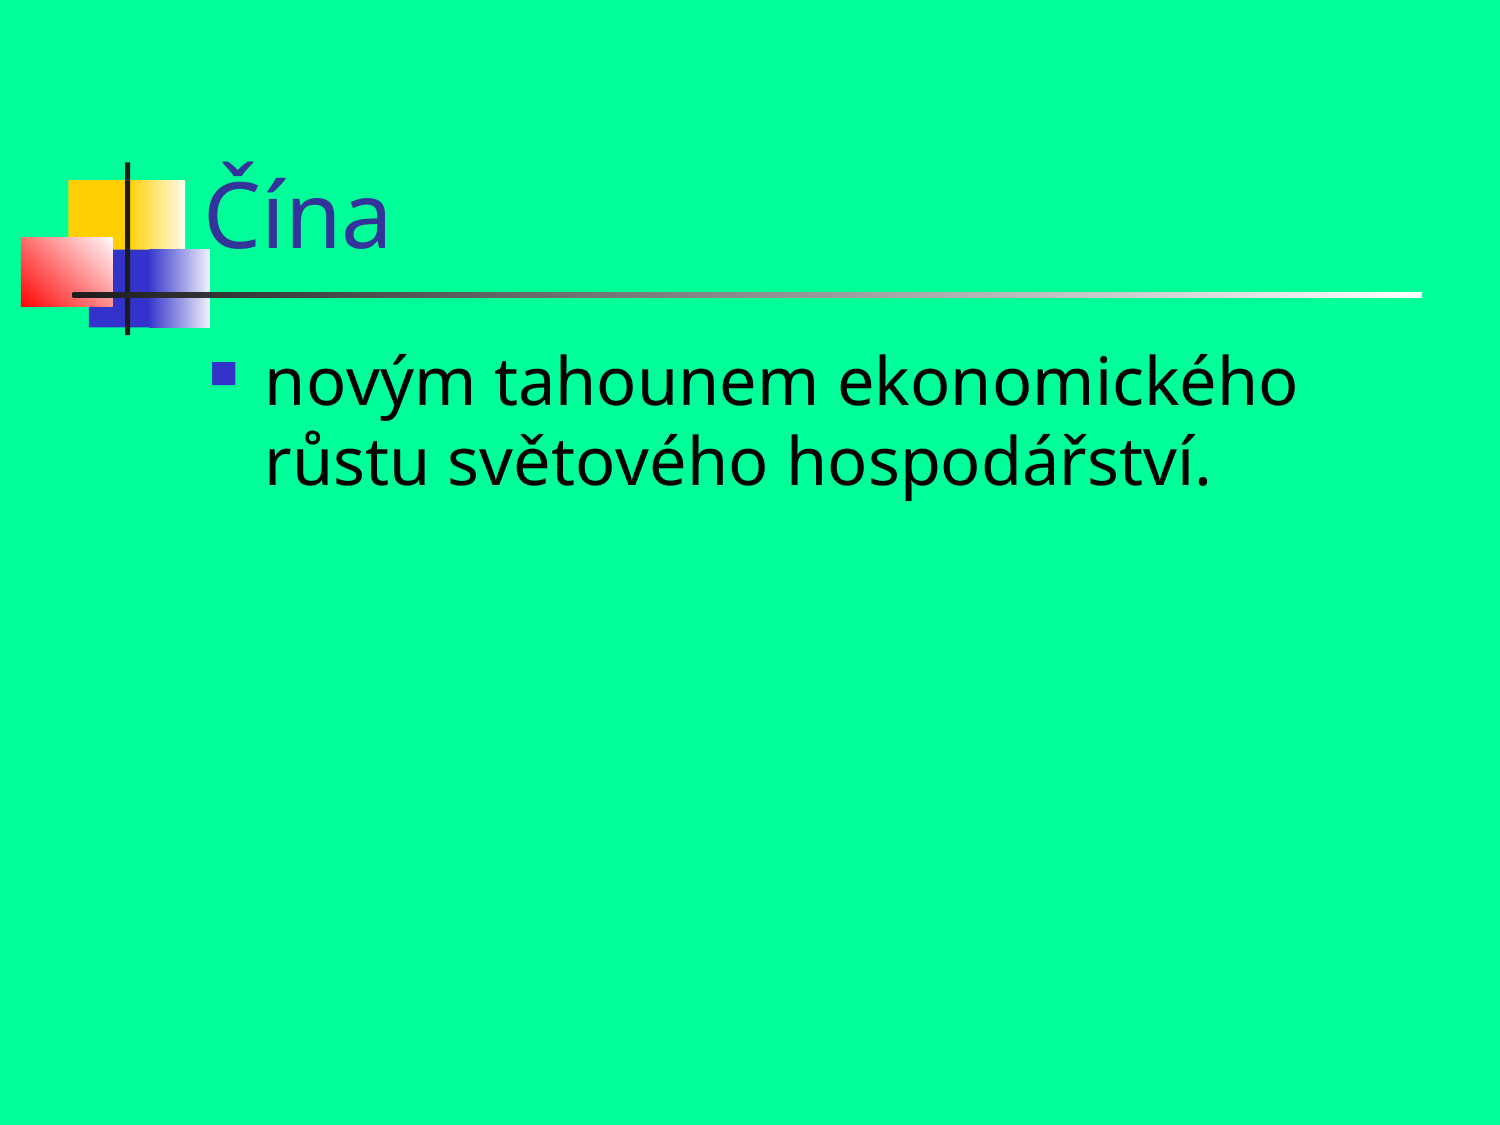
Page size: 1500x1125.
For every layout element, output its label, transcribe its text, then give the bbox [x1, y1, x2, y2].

title Čína [188, 35, 1468, 276]
list novým tahounem ekonomického růstu světového hospodářství. [193, 331, 1469, 1007]
